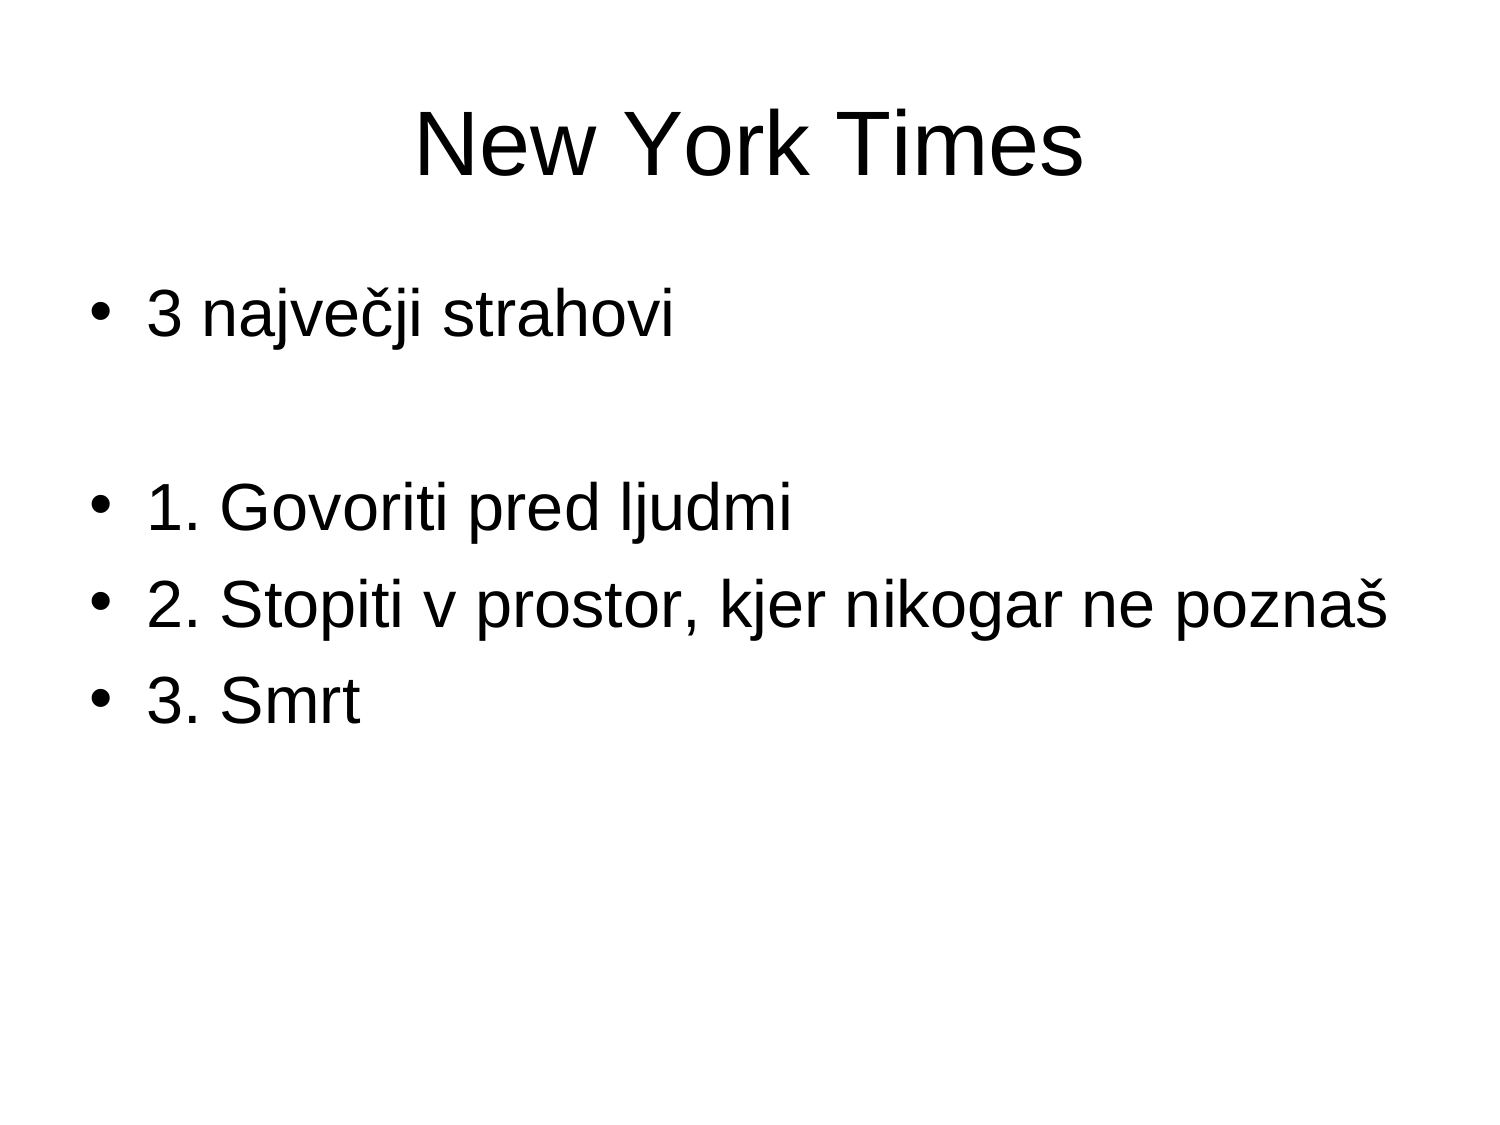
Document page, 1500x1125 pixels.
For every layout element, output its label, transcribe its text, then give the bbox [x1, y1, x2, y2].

list 3 največji strahovi 1. Govoriti pred ljudmi 2. Stopiti v prostor, kjer nikogar ne poznaš 3. Smrt [75, 262, 1426, 1006]
title New York Times [75, 45, 1426, 233]
